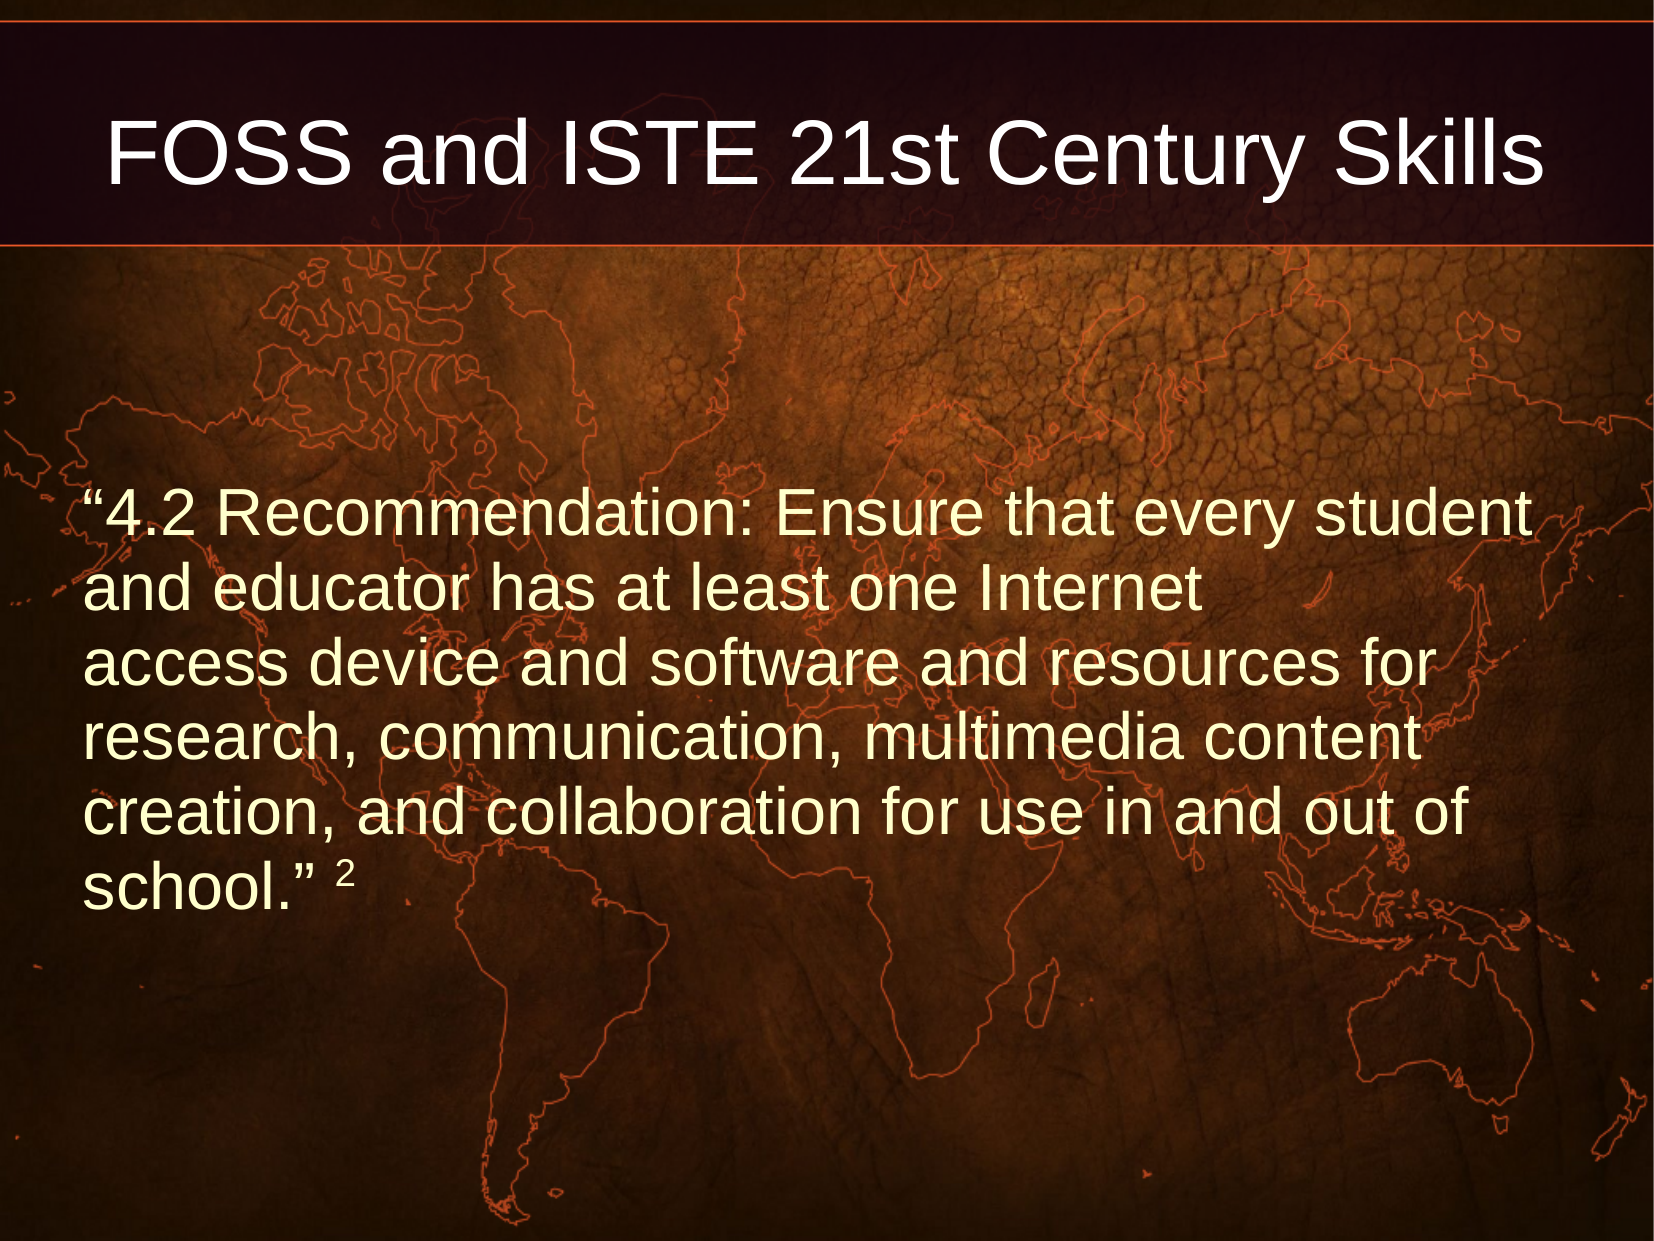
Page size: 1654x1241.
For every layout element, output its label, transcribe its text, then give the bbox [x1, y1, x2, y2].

title FOSS and ISTE 21st Century Skills [82, 49, 1571, 257]
subtitle “4.2 Recommendation: Ensure that every student and educator has at least one Internet access device and software and resources for research, communication, multimedia content creation, and collaboration for use in and out of school.” 2 [82, 290, 1571, 1109]
picture [0, 0, 1654, 1241]
